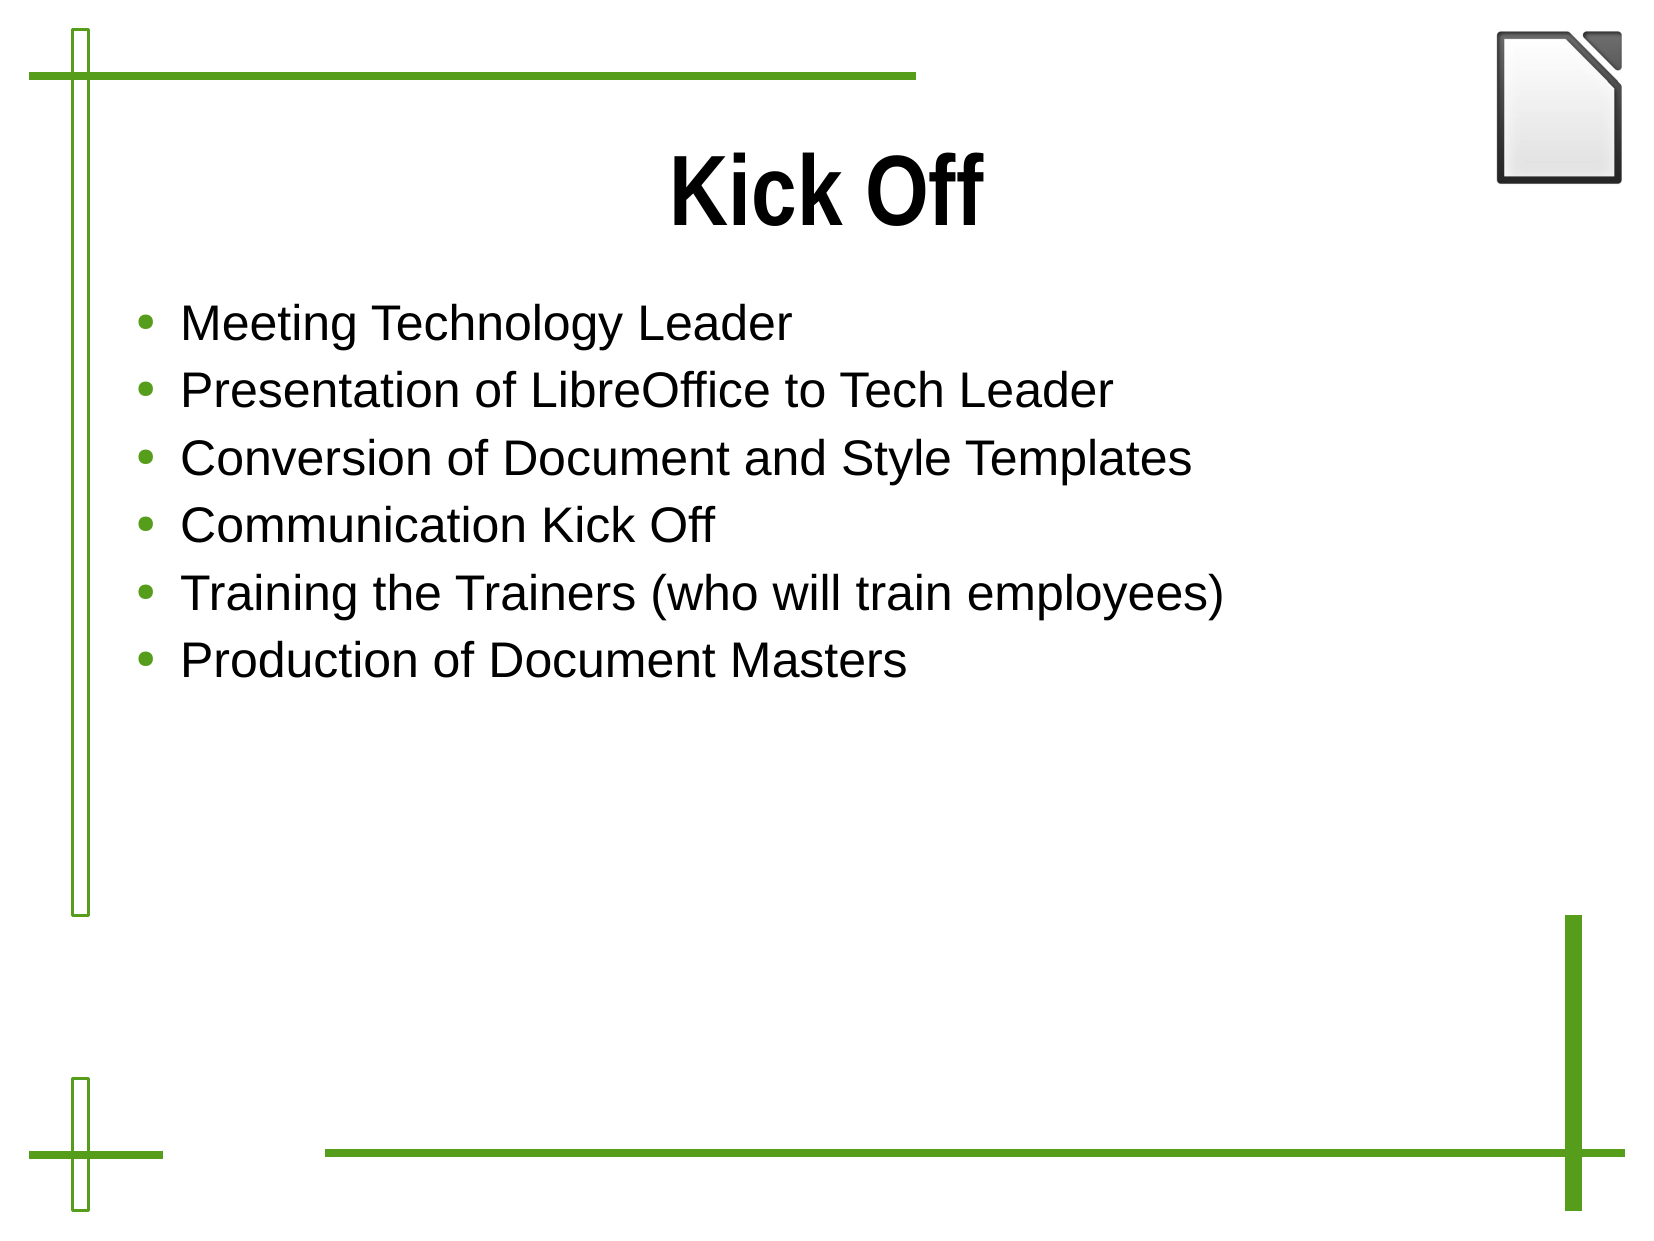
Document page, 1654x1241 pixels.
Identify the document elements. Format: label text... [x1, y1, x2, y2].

picture [1494, 29, 1624, 186]
list Meeting Technology Leader Presentation of LibreOffice to Tech Leader Conversion of Document and Style Templates Communication Kick Off Training the Trainers (who will train employees) Production of Document Masters [118, 295, 1536, 1123]
title Kick Off [118, 118, 1536, 260]
